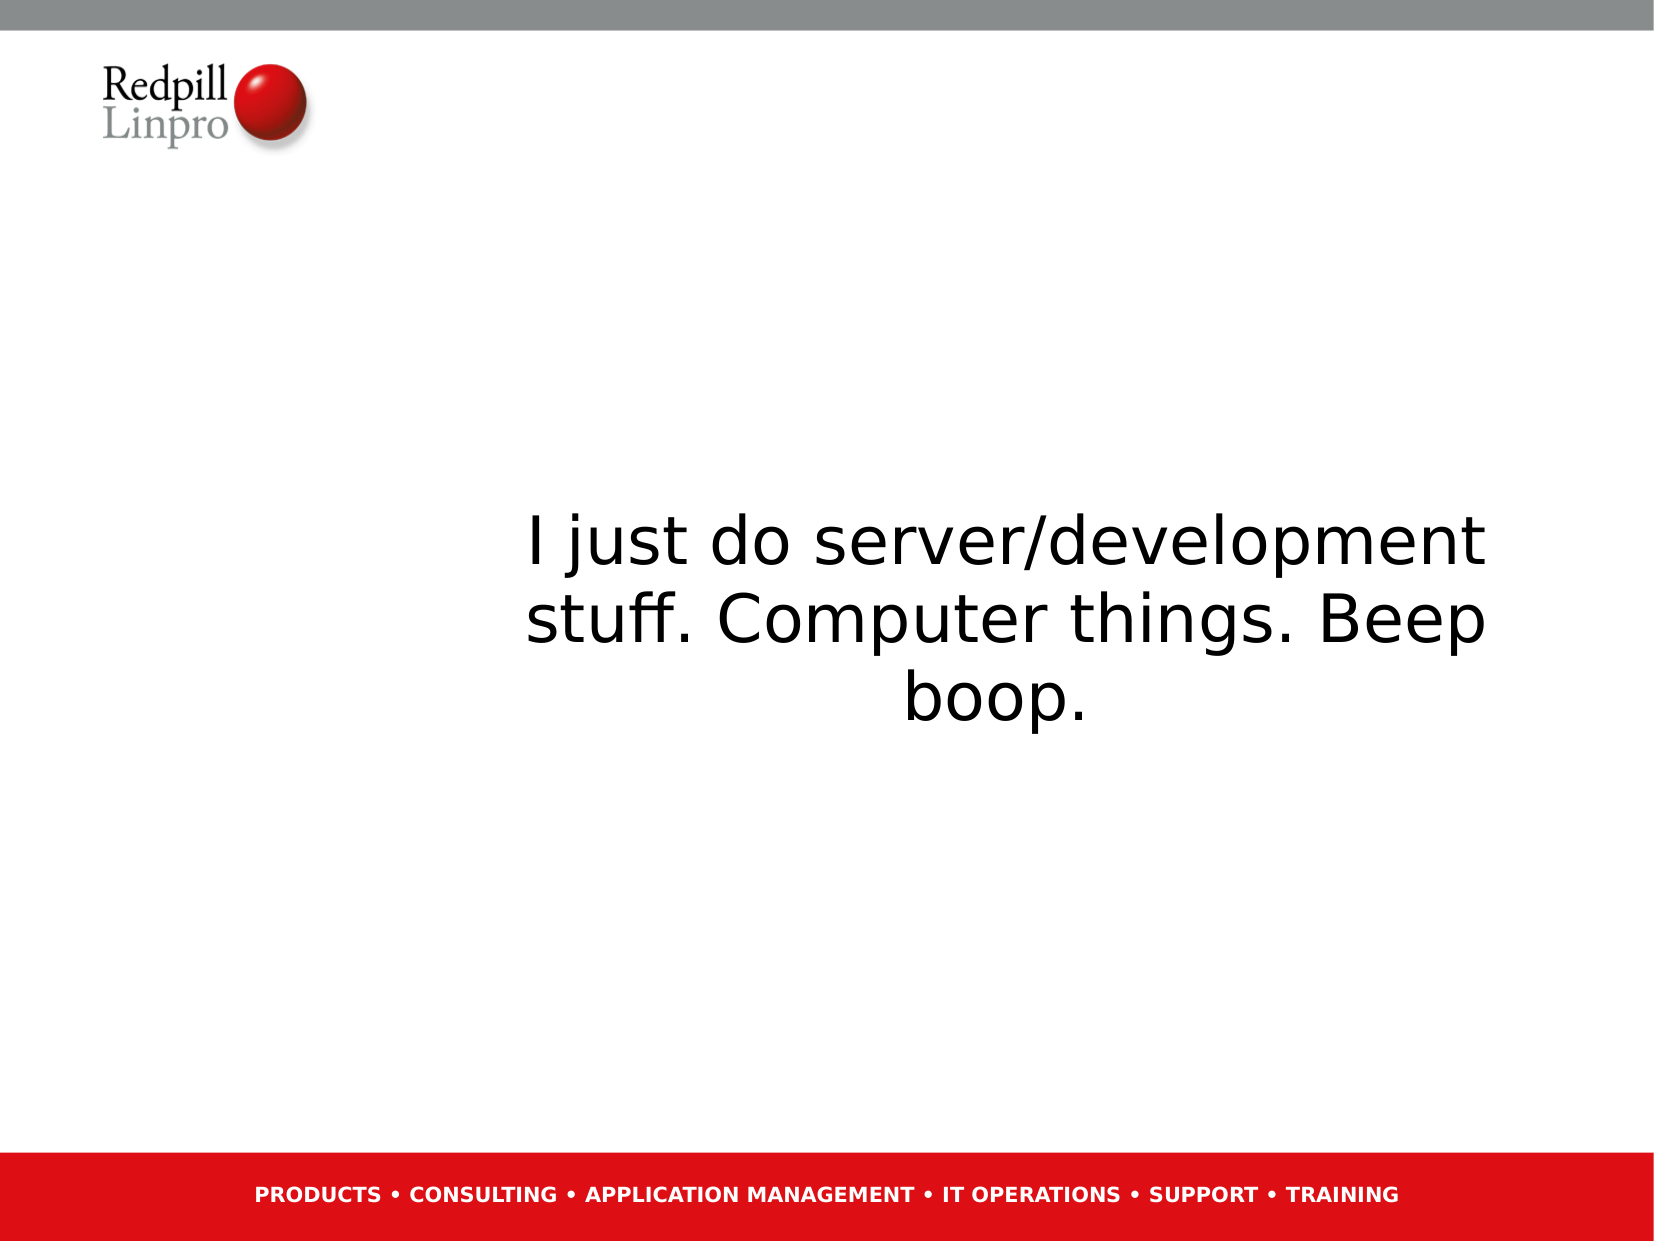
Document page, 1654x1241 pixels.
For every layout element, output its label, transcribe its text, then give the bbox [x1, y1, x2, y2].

subtitle I just do server/development stuff. Computer things. Beep boop. [442, 49, 1571, 1190]
picture [0, 0, 1654, 1241]
